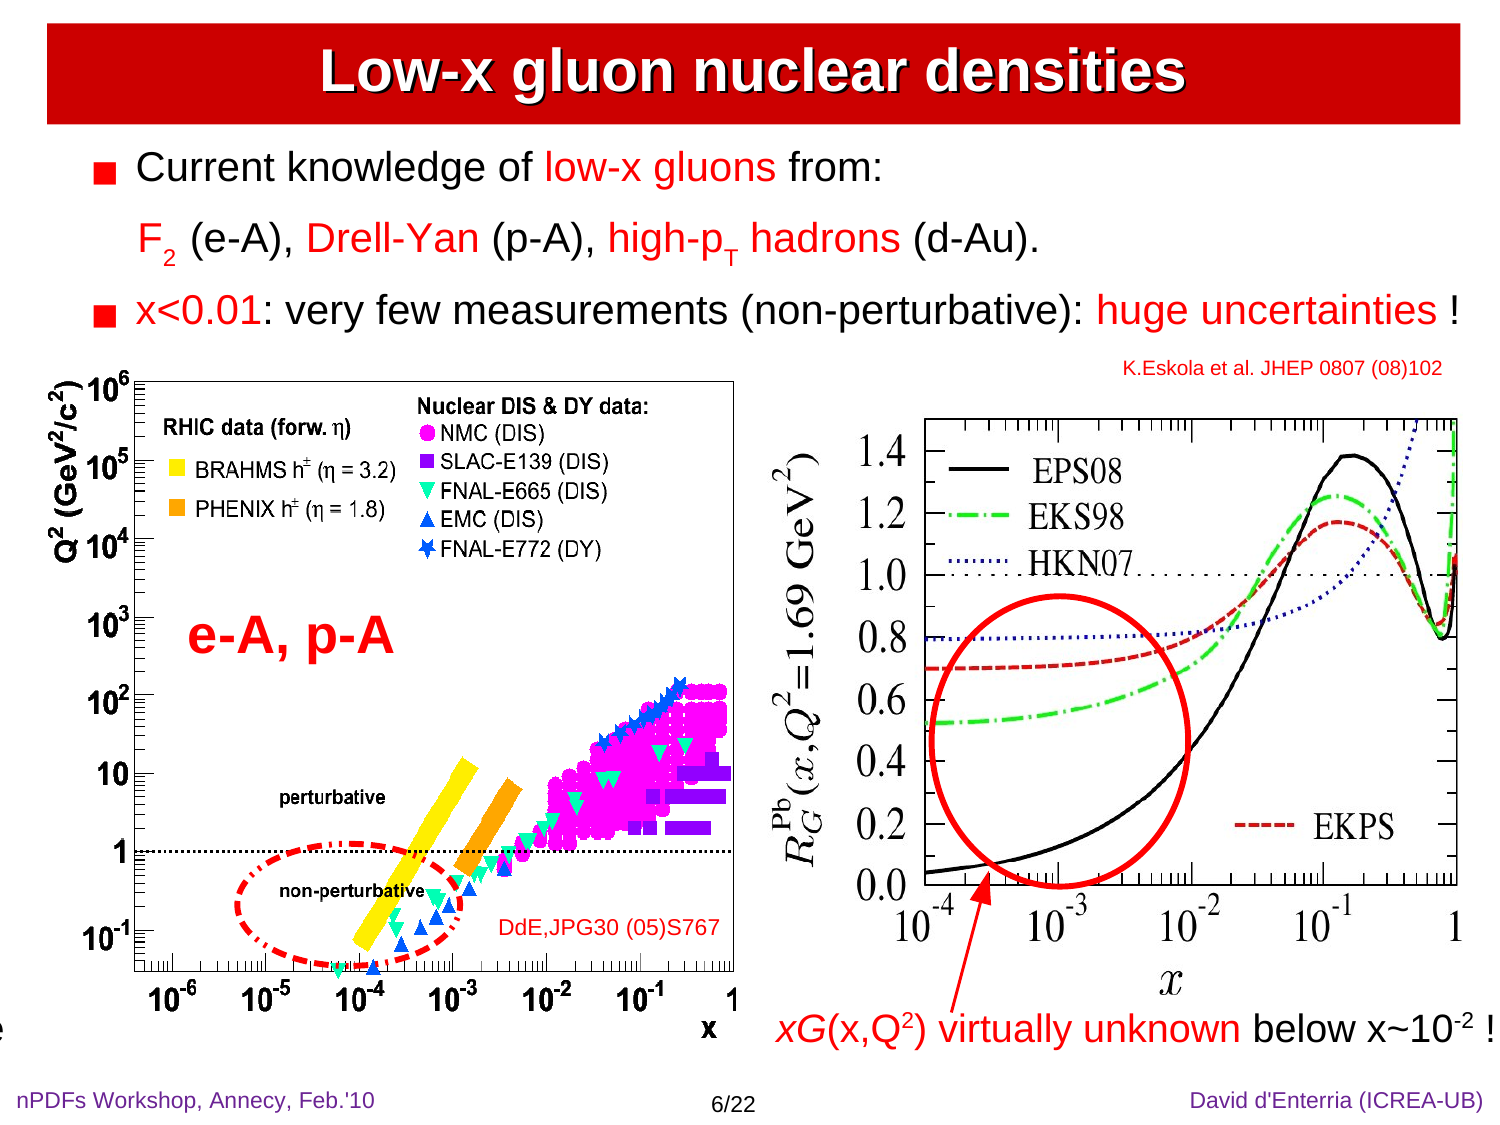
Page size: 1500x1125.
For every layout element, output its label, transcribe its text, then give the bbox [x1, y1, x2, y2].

text_box DdE,JPG30 (05)S767 [498, 912, 733, 948]
text_box xG(x,Q2) virtually unknown below x~10-2 ! [476, 1011, 1500, 1056]
list ■ Current knowledge of low-x gluons from: F2 (e-A), Drell-Yan (p-A), high-pT hadrons (d-Au). ■ x<0.01: very few measurements (non-perturbative): huge uncertainties ! [91, 155, 1488, 399]
text_box e-A, p-A [187, 600, 396, 683]
text_box ■ non-perturbative range [0, 1012, 11, 1057]
picture [767, 412, 1463, 995]
title Low-x gluon nuclear densities [47, 23, 1461, 125]
picture [37, 369, 736, 1065]
